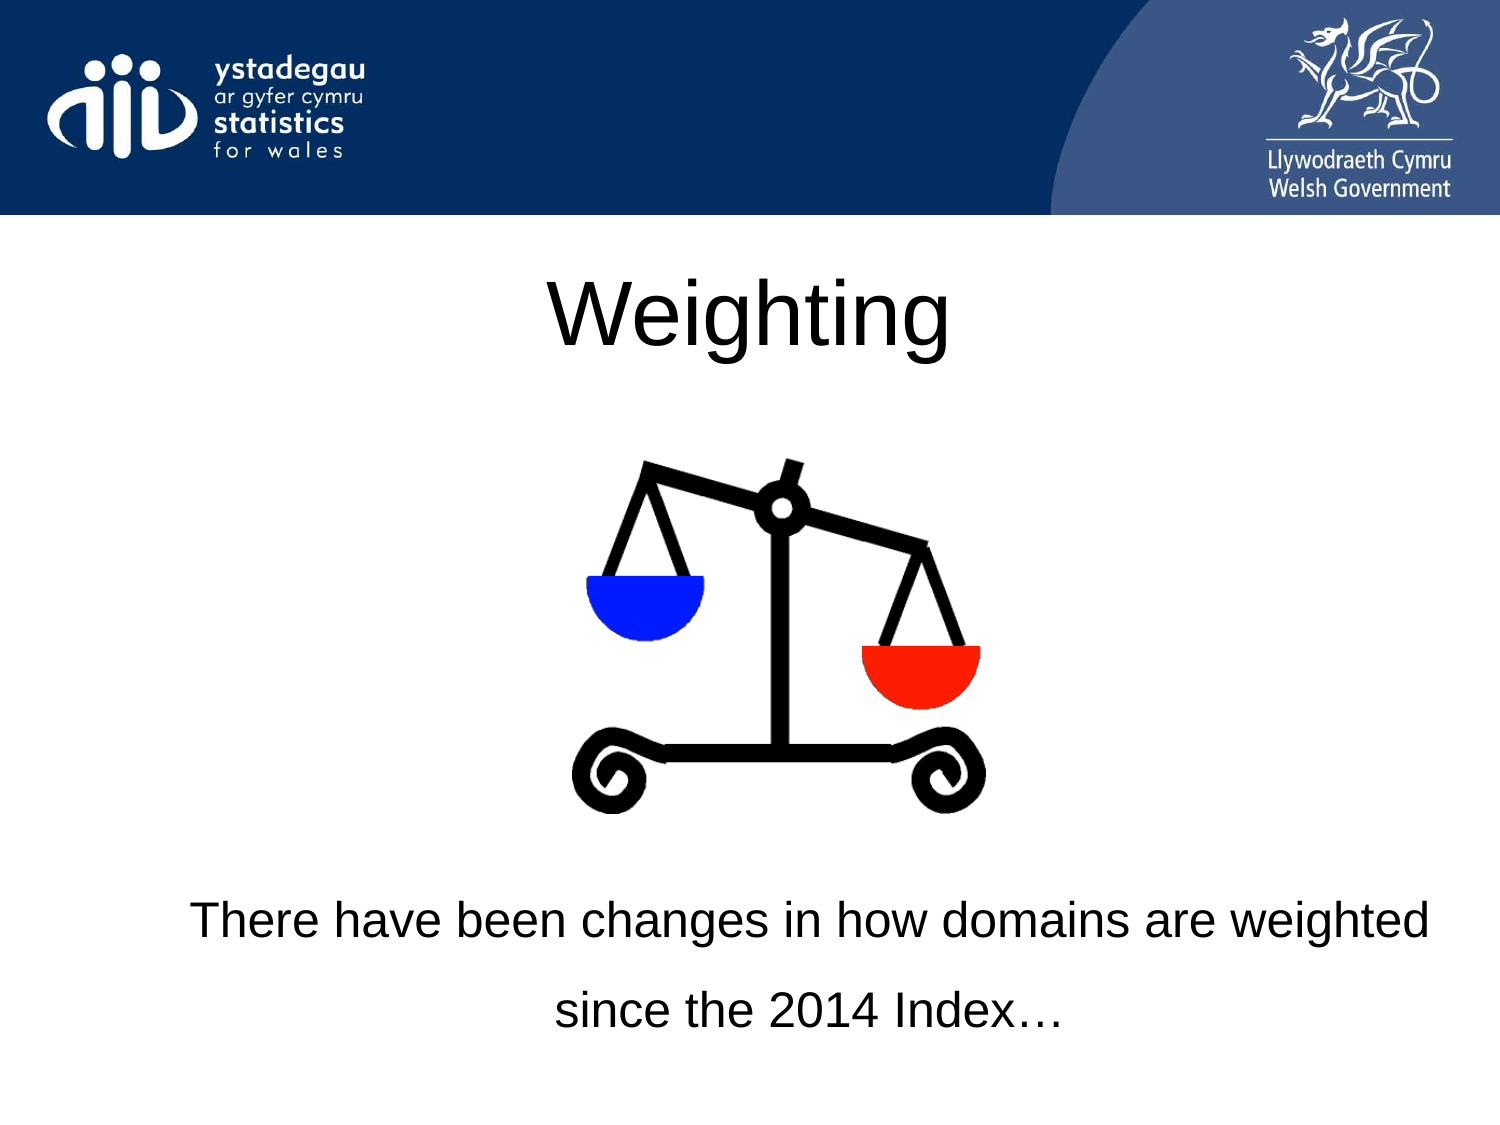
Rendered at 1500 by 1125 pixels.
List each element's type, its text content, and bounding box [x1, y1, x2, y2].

picture [0, 0, 1500, 215]
title Weighting [75, 245, 1426, 434]
picture [572, 451, 986, 814]
text_box There have been changes in how domains are weighted since the 2014 Index… [0, 850, 1471, 1045]
